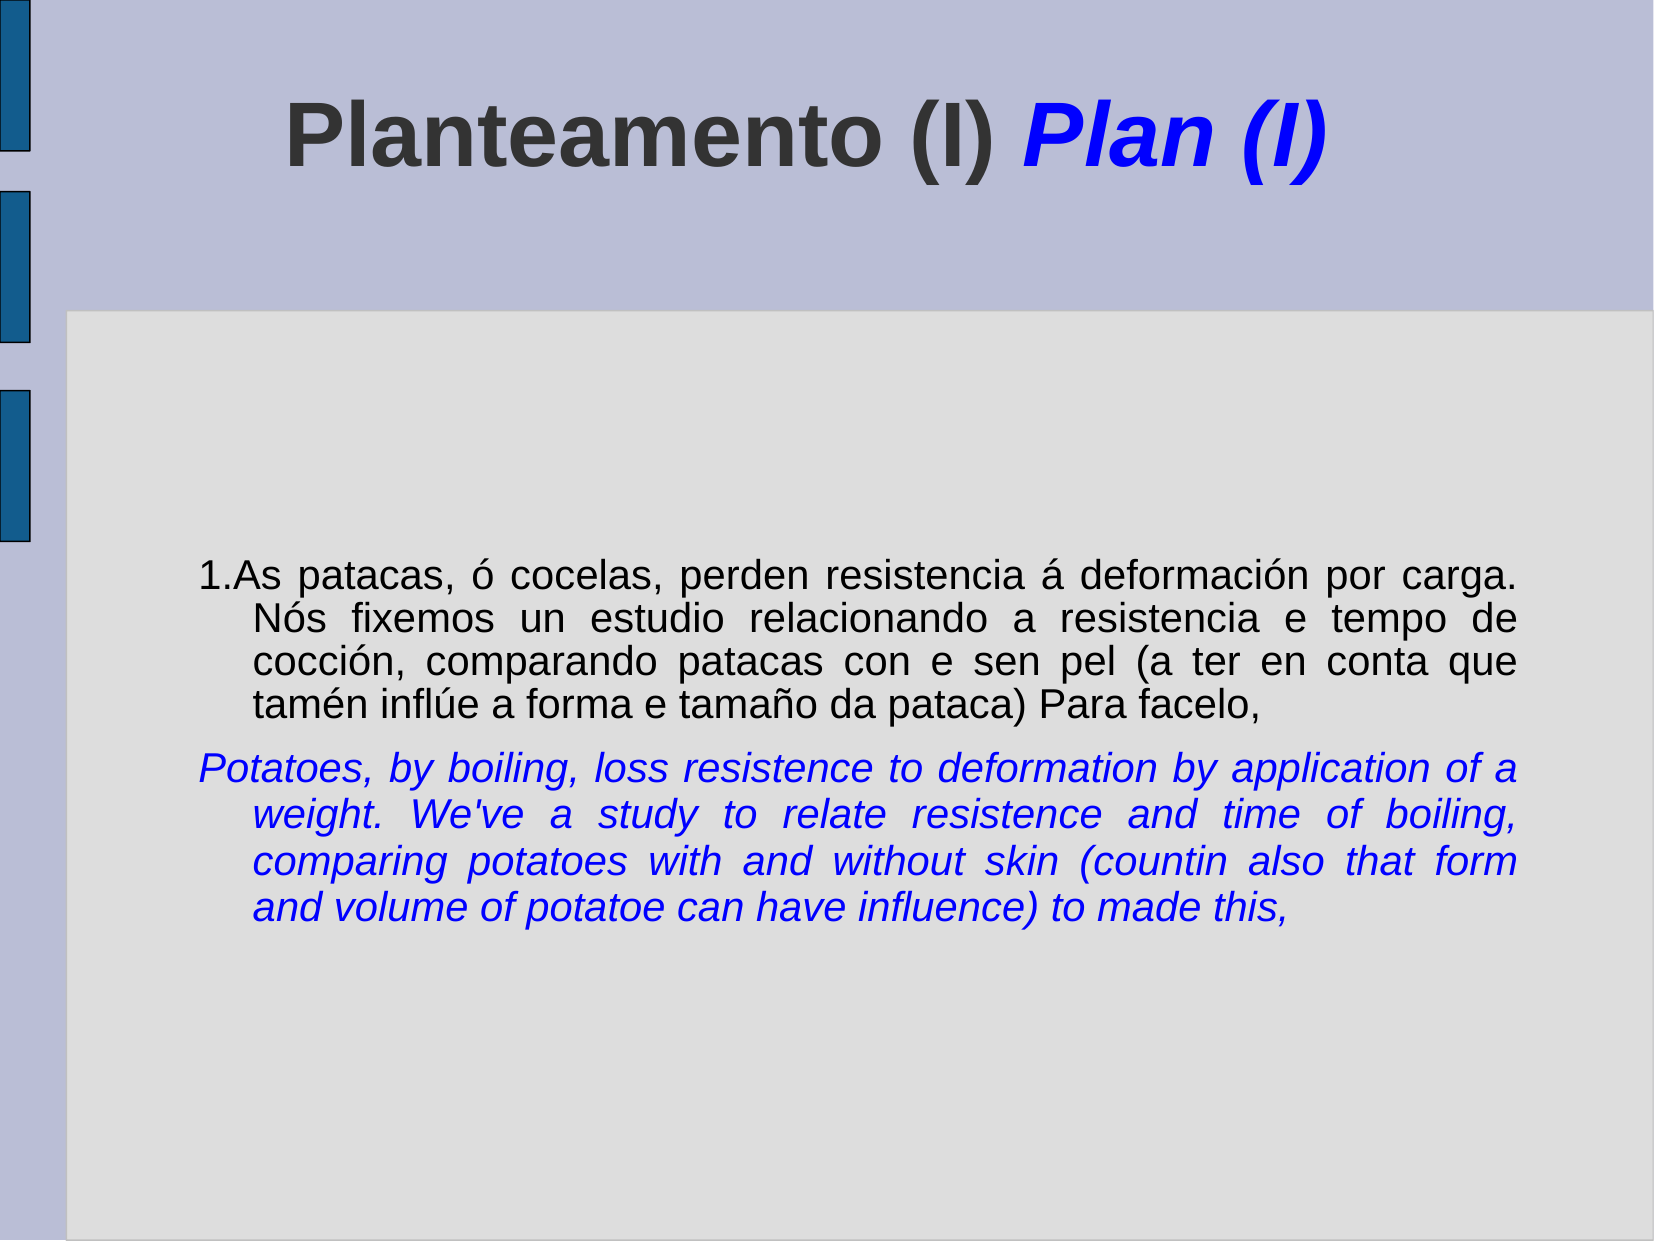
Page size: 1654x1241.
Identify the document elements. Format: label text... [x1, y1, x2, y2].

text_box 1.As patacas, ó cocelas, perden resistencia á deformación por carga. Nós fixemos un estudio relacionando a resistencia e tempo de cocción, comparando patacas con e sen pel (a ter en conta que tamén inflúe a forma e tamaño da pataca) Para facelo, Potatoes, by boiling, loss resistence to deformation by application of a weight. We've a study to relate resistence and time of boiling, comparing potatoes with and without skin (countin also that form and volume of potatoe can have influence) to made this, [183, 547, 1534, 939]
text_box Planteamento (I) Plan (I) [269, 92, 1461, 191]
